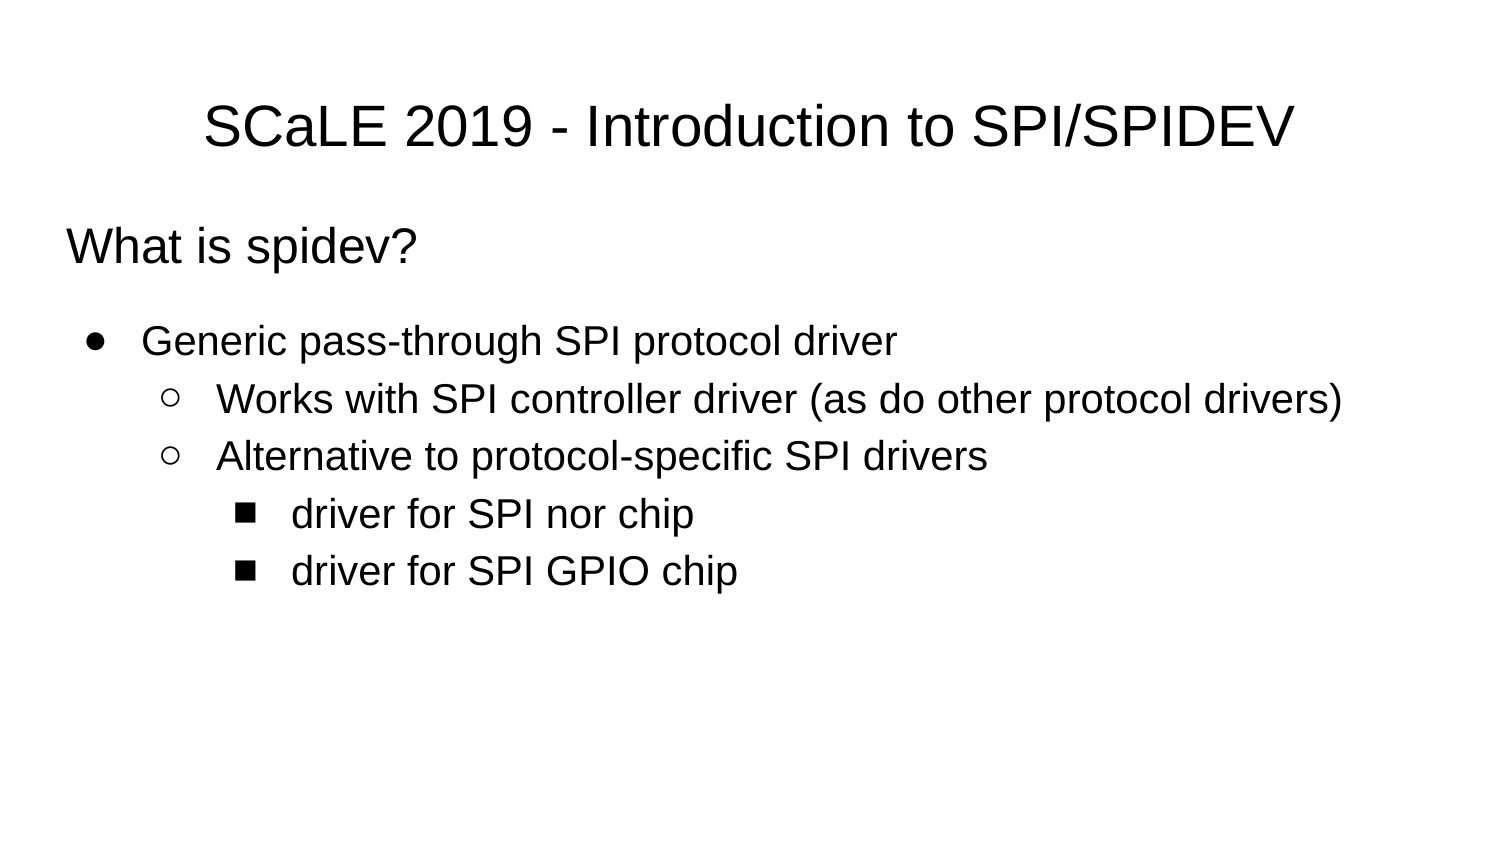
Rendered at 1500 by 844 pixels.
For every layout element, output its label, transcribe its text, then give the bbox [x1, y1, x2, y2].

list What is spidev? Generic pass-through SPI protocol driver Works with SPI controller driver (as do other protocol drivers) Alternative to protocol-specific SPI drivers driver for SPI nor chip driver for SPI GPIO chip [51, 189, 1449, 750]
title SCaLE 2019 - Introduction to SPI/SPIDEV [51, 72, 1449, 167]
